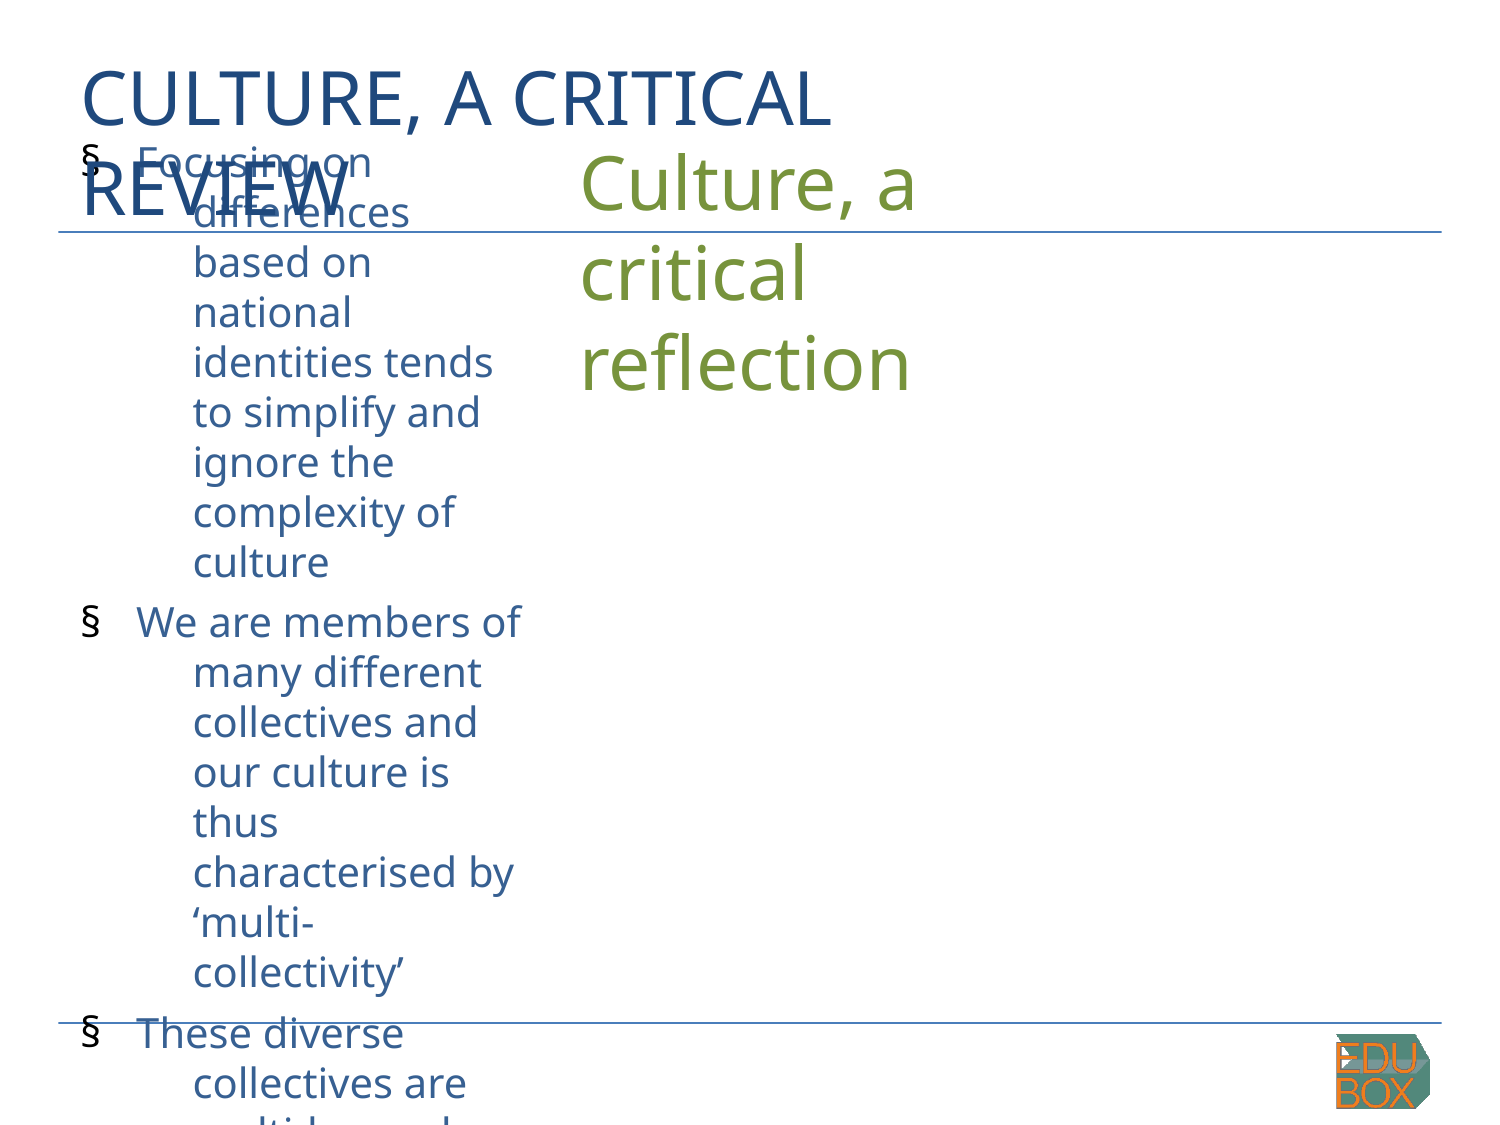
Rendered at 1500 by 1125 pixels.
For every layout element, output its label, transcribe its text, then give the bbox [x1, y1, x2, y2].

picture [1328, 1028, 1437, 1114]
list Focusing on differences based on national identities tends to simplify and ignore the complexity of culture We are members of many different collectives and our culture is thus characterised by ‘multi-collectivity’ These diverse collectives are multi-layered, intertwined and can be considered as heterogeneous networks (e.g. nation, ethnic groups, company, family) As such they are characterised by different levels of homogeneity. (cf. Hansen 2009:116) [53, 237, 1424, 977]
title CULTURE, A CRITICAL REVIEW [64, 42, 1294, 153]
list Culture, a critical reflection [64, 153, 1040, 247]
